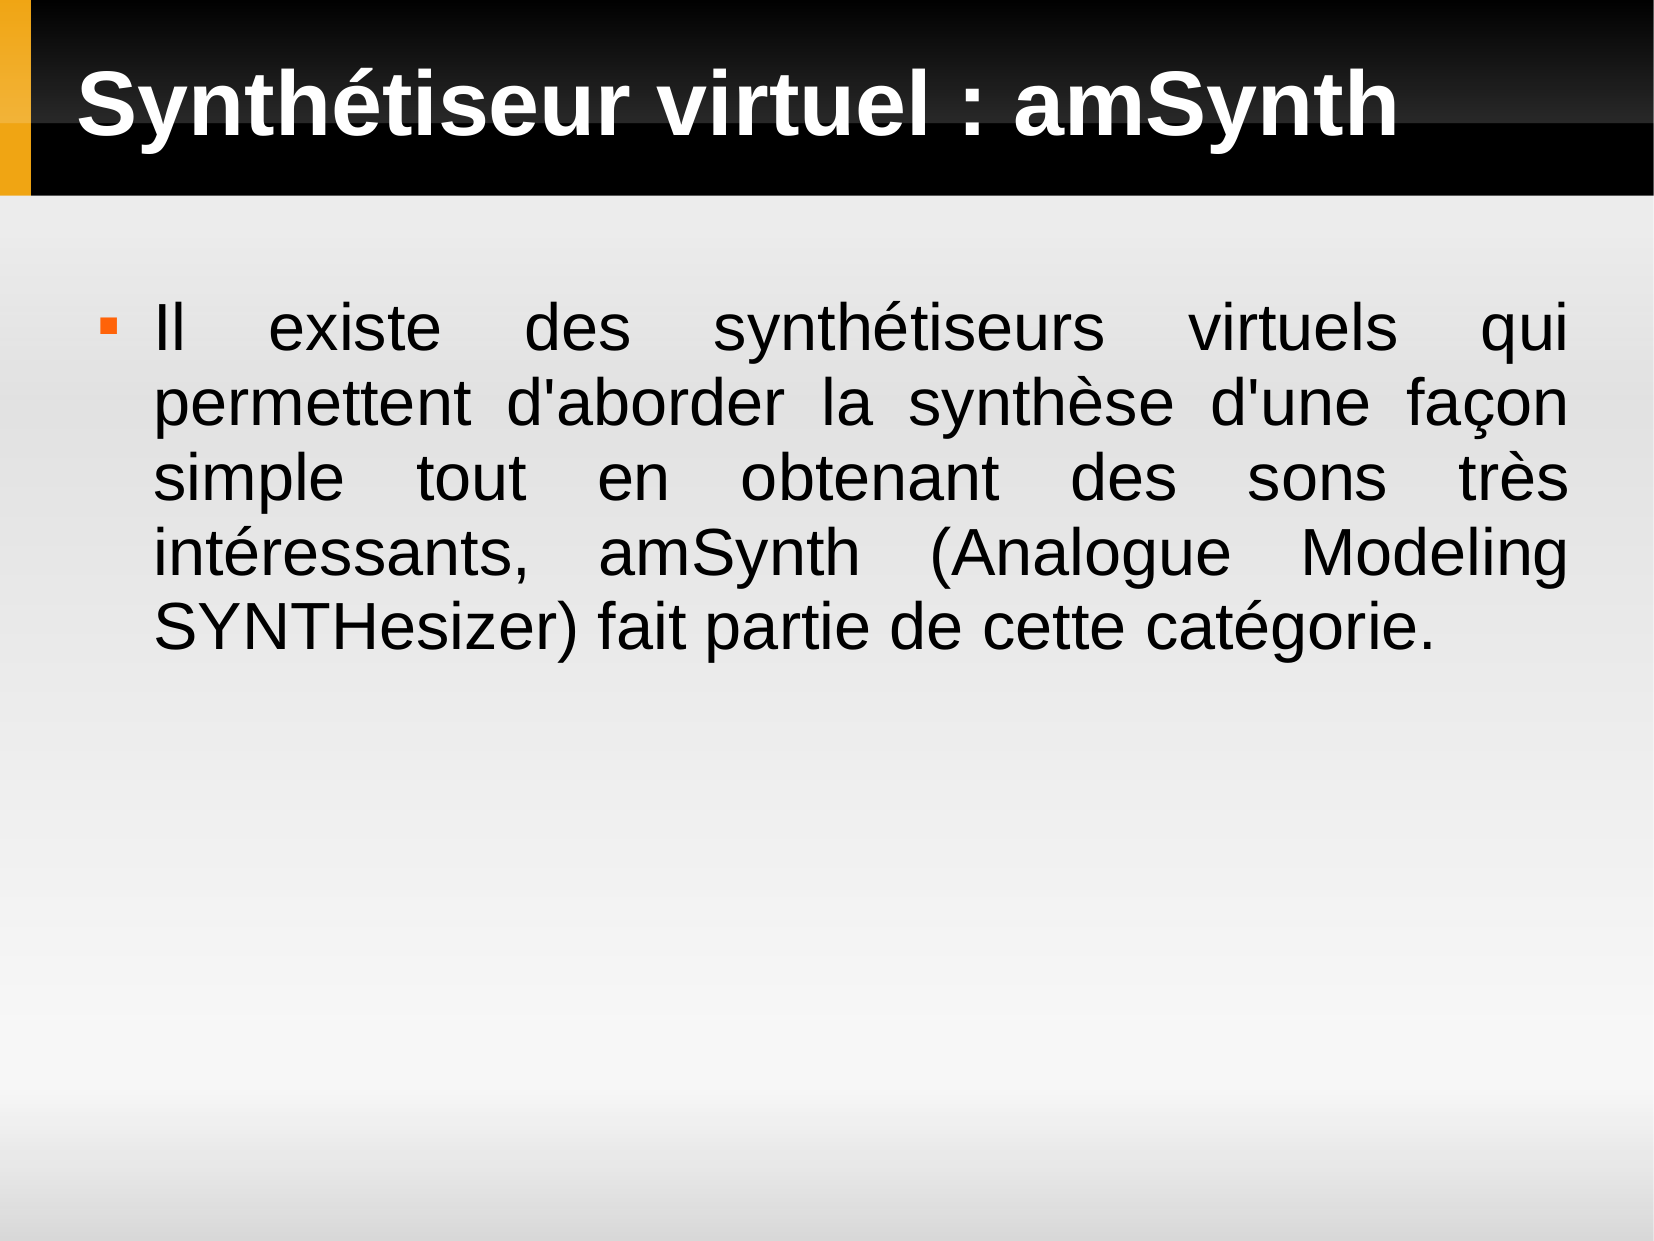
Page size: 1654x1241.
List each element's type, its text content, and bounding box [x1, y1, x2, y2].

list Il existe des synthétiseurs virtuels qui permettent d'aborder la synthèse d'une façon simple tout en obtenant des sons très intéressants, amSynth (Analogue Modeling SYNTHesizer) fait partie de cette catégorie. [82, 290, 1571, 1109]
picture [0, 0, 1654, 1241]
title Synthétiseur virtuel : amSynth [76, 0, 1565, 208]
